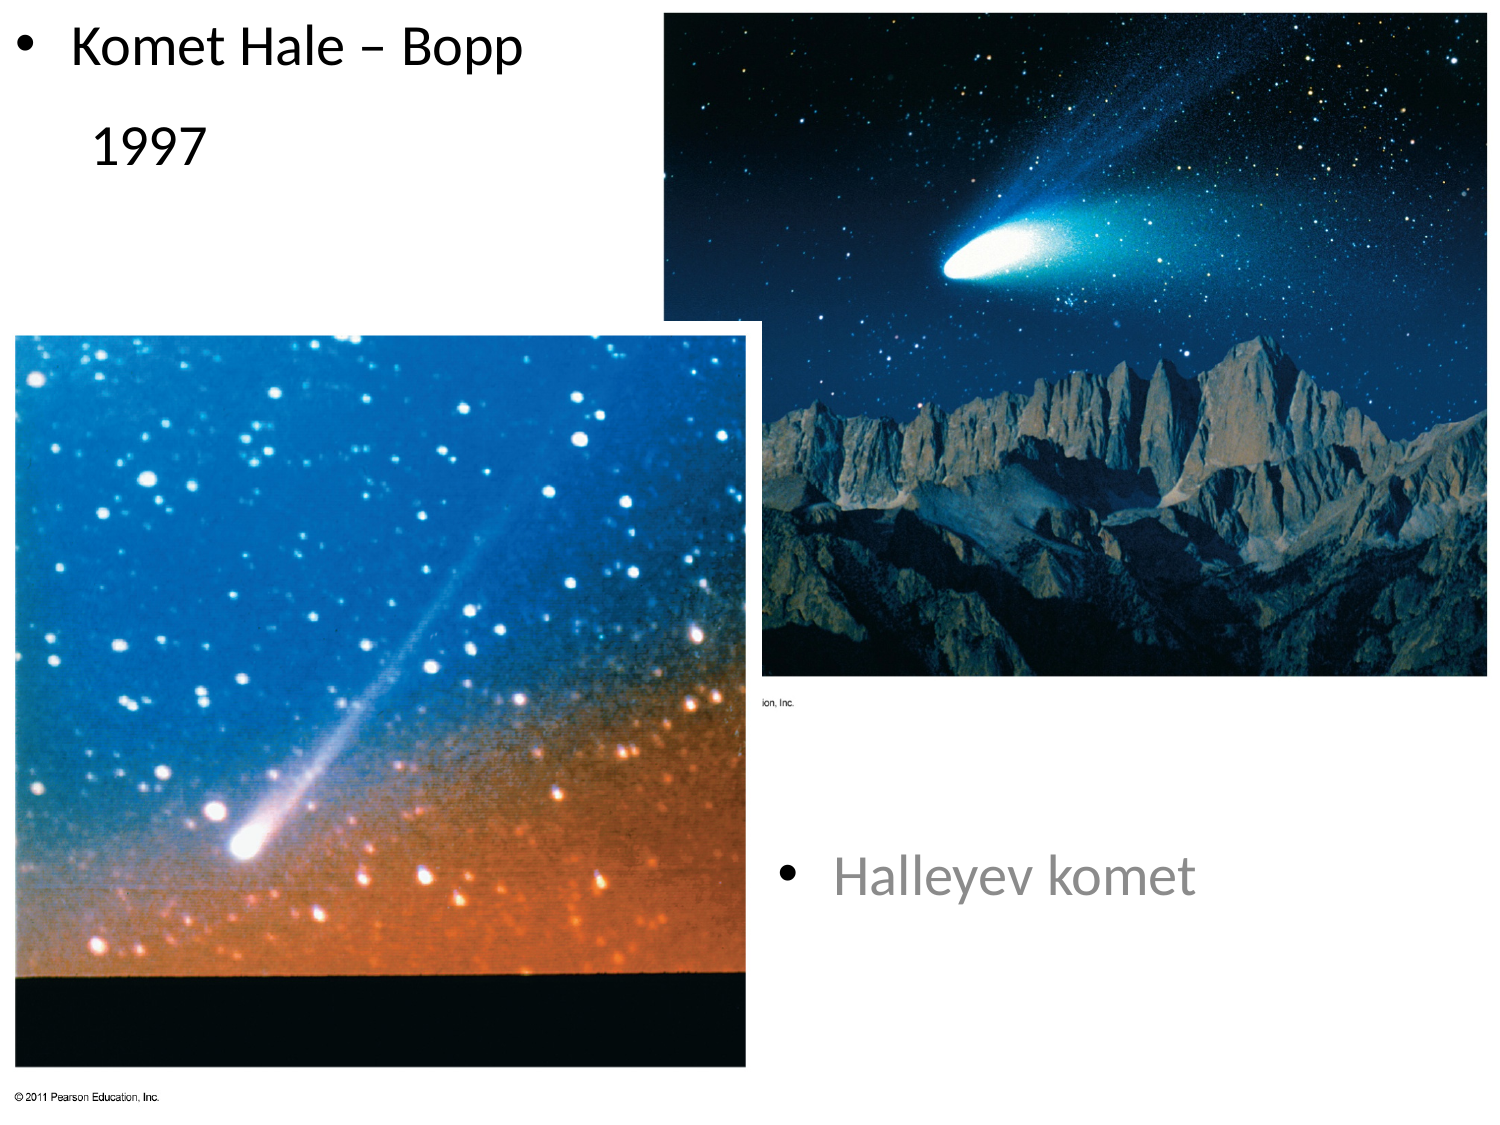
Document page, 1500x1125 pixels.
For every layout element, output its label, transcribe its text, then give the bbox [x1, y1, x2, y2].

list Halleyev komet [762, 739, 1425, 1005]
picture [0, 0, 1500, 1125]
list Komet Hale – Bopp 1997 [0, 0, 650, 321]
